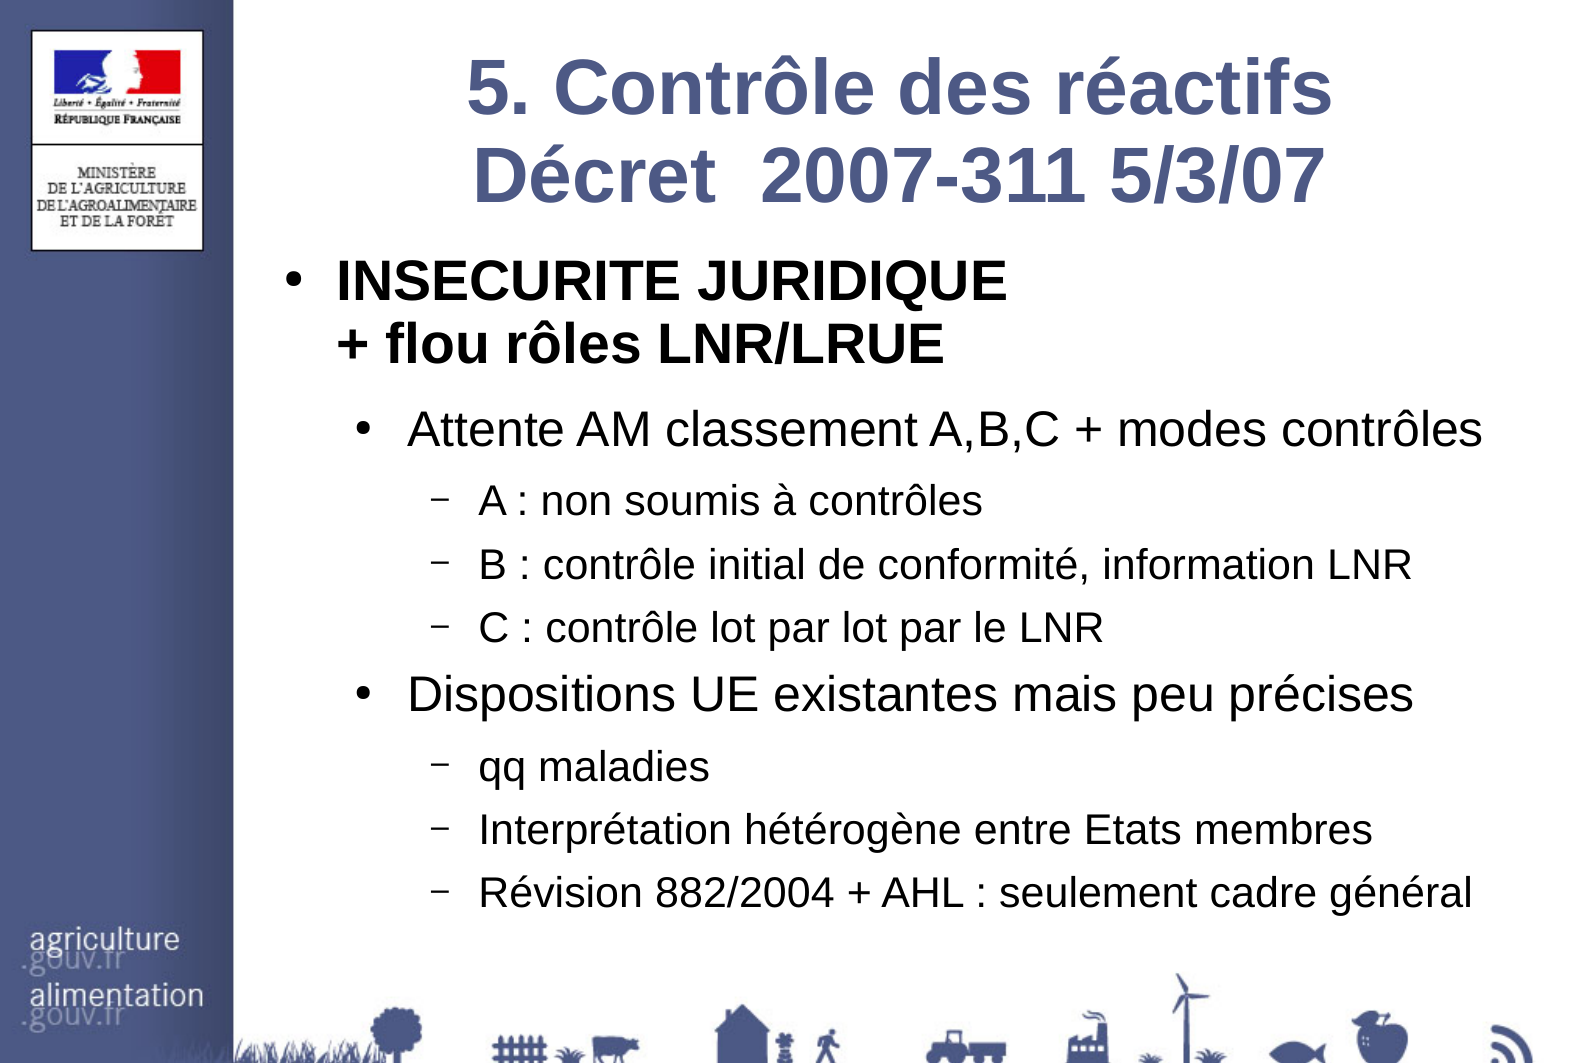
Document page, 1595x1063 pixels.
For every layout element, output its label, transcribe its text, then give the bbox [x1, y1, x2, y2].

list INSECURITE JURIDIQUE + flou rôles LNR/LRUE Attente AM classement A,B,C + modes contrôles A : non soumis à contrôles B : contrôle initial de conformité, information LNR C : contrôle lot par lot par le LNR Dispositions UE existantes mais peu précises qq maladies Interprétation hétérogène entre Etats membres Révision 882/2004 + AHL : seulement cadre général [265, 248, 1536, 936]
picture [0, 0, 1595, 1063]
title 5. Contrôle des réactifs Décret 2007-311 5/3/07 [265, 43, 1536, 219]
